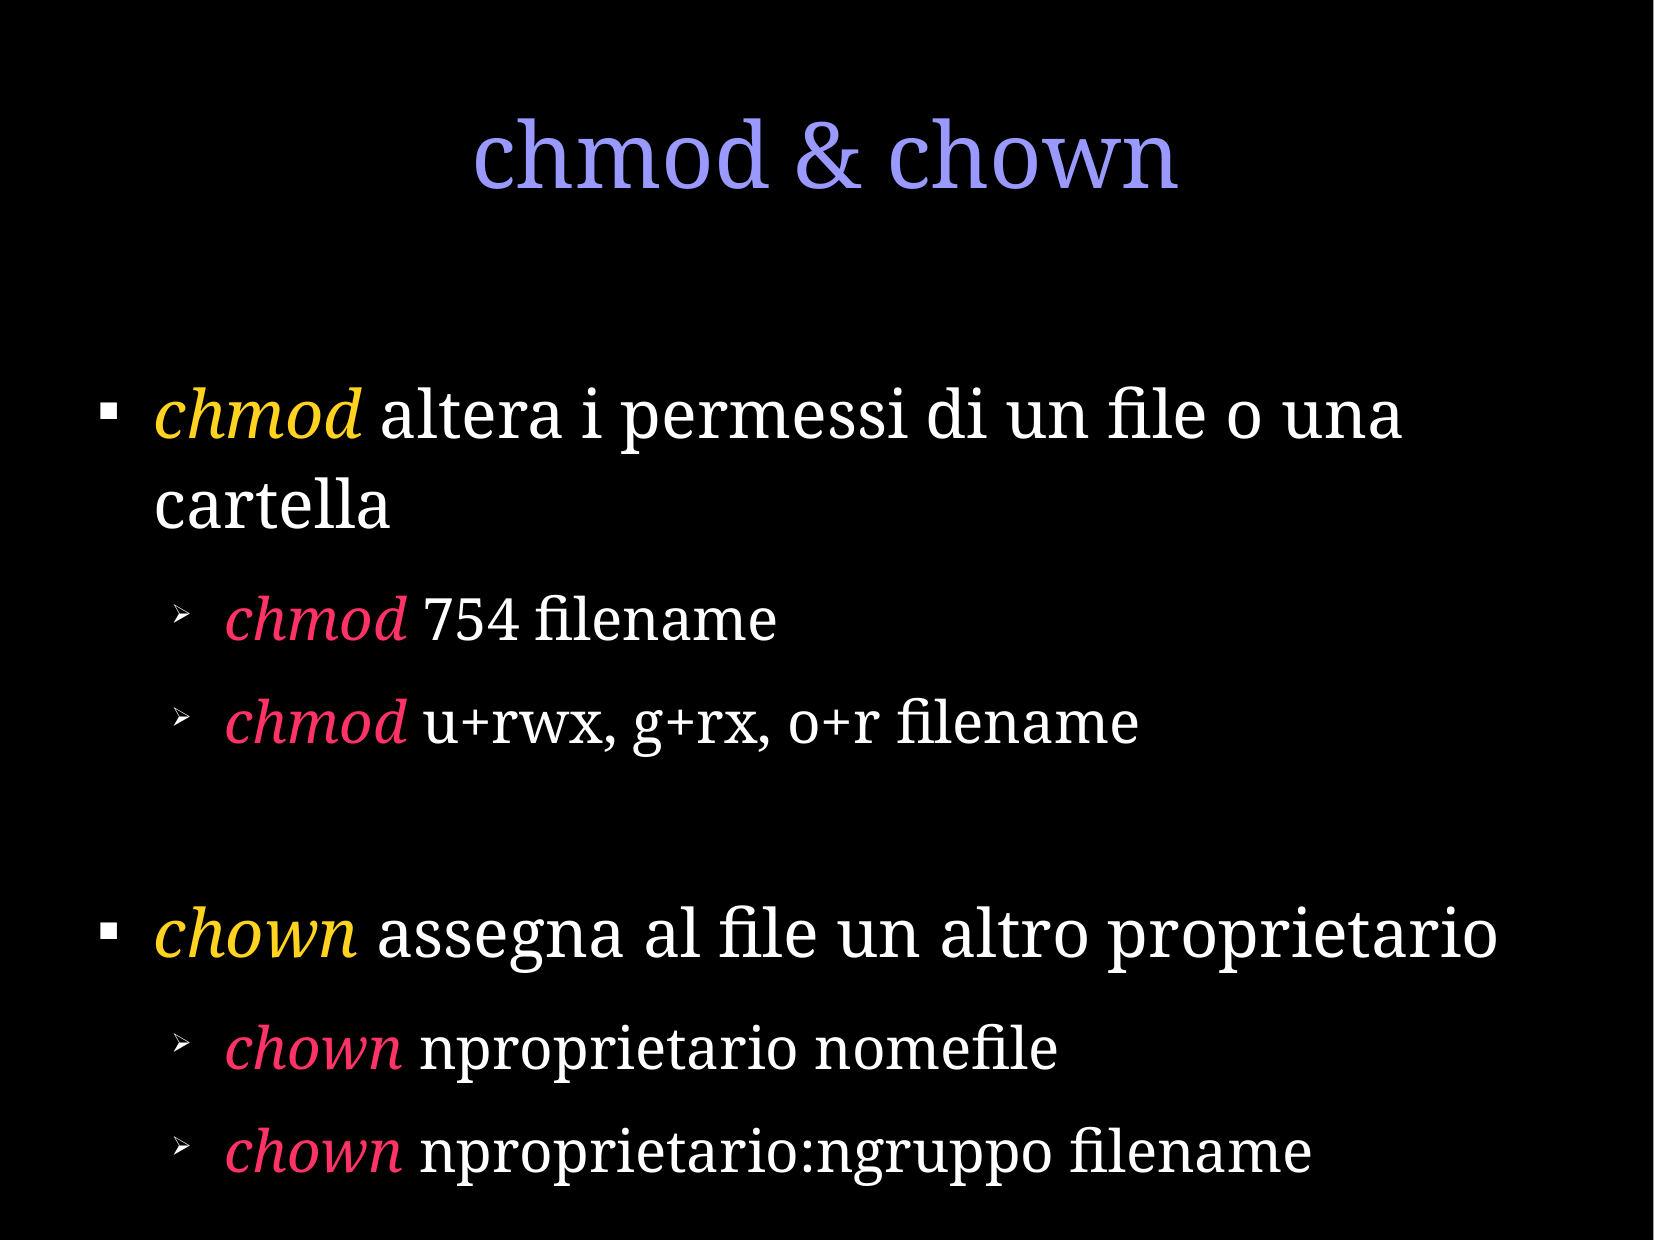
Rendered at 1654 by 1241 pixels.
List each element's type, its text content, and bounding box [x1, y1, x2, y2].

list chmod altera i permessi di un file o una cartella chmod 754 filename chmod u+rwx, g+rx, o+r filename chown assegna al file un altro proprietario chown nproprietario nomefile chown nproprietario:ngruppo filename [82, 366, 1571, 1171]
title chmod & chown [82, 49, 1571, 257]
